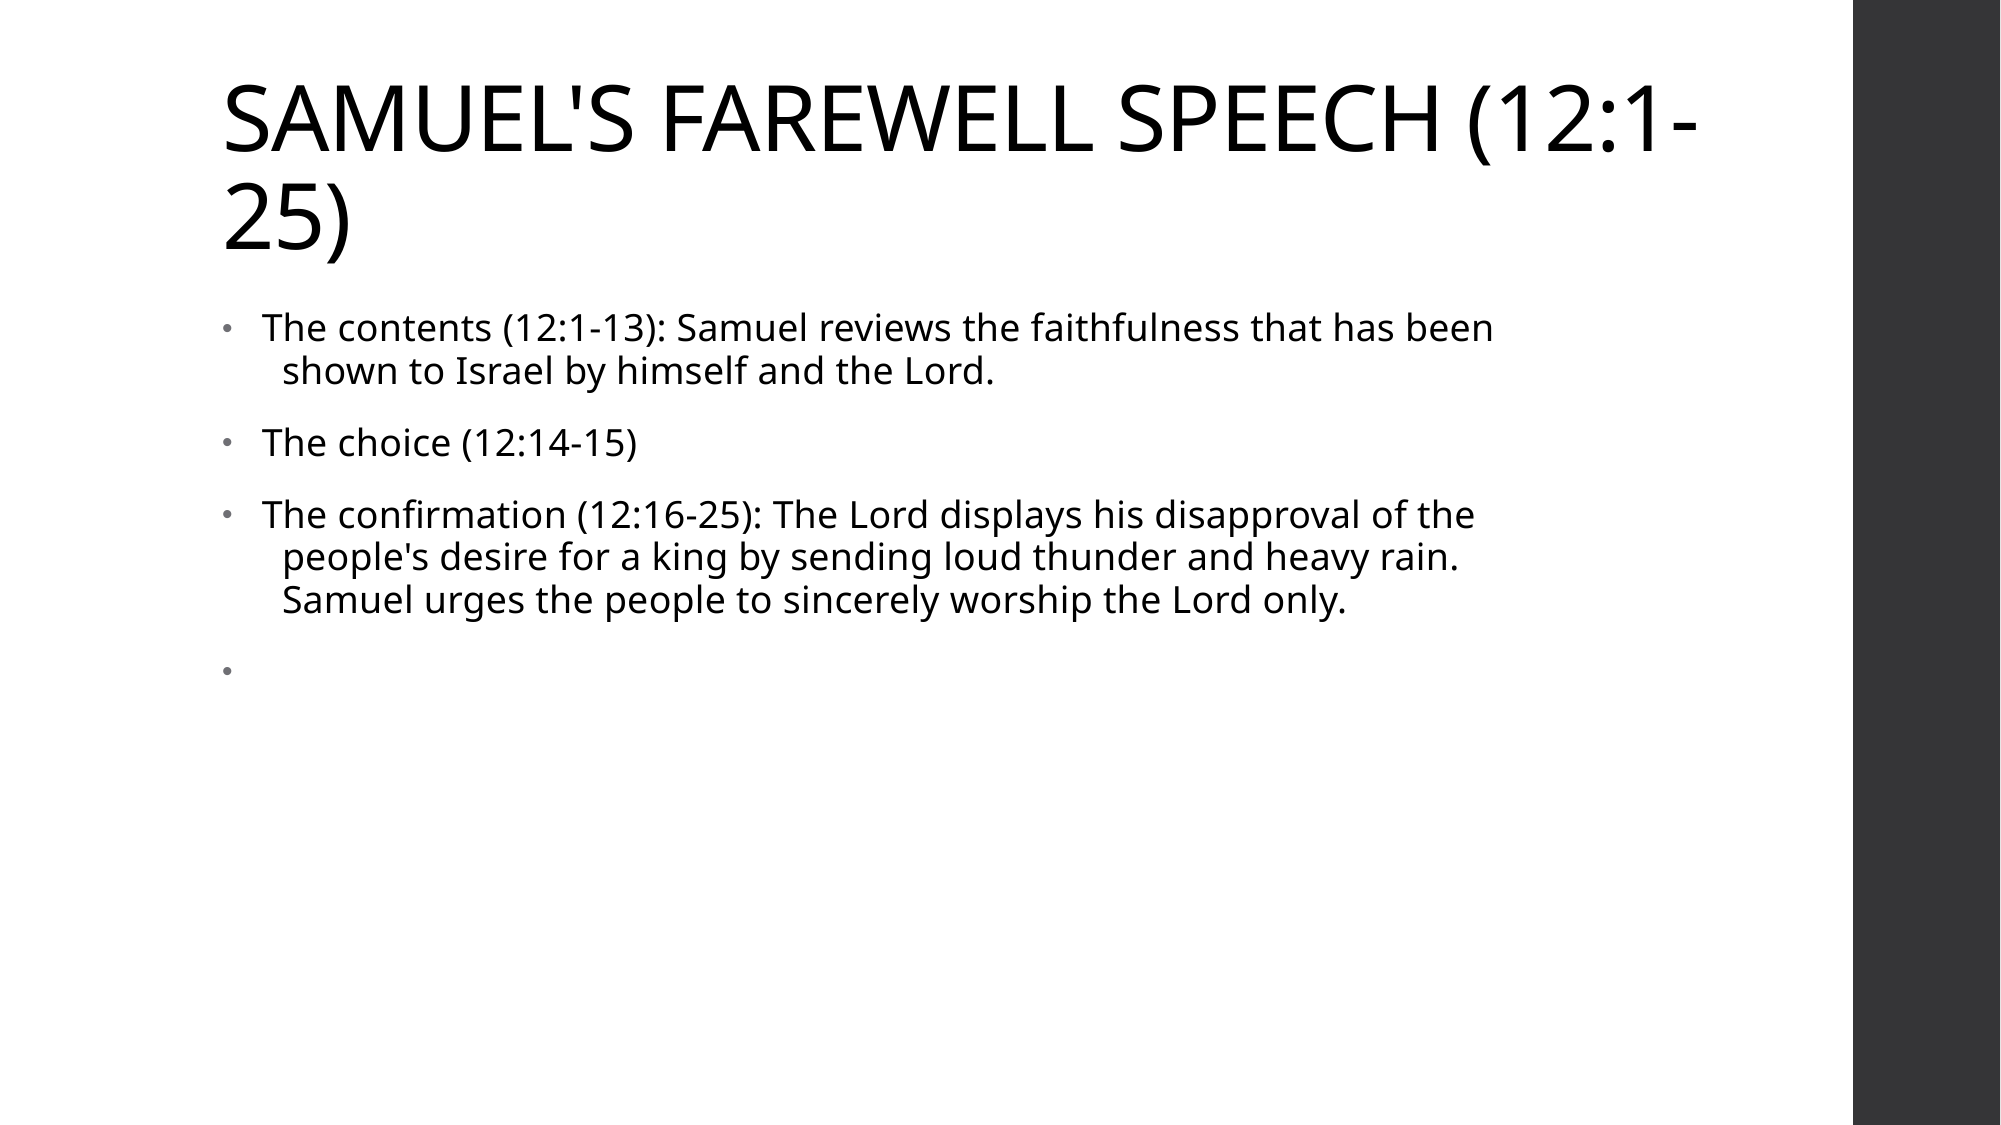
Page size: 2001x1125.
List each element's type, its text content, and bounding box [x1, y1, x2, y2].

title SAMUEL'S FAREWELL SPEECH (12:1-25) [206, 60, 1797, 278]
list The contents (12:1-13): Samuel reviews the faithfulness that has been shown to Israel by himself and the Lord. The choice (12:14-15) The confirmation (12:16-25): The Lord displays his disapproval of the people's desire for a king by sending loud thunder and heavy rain. Samuel urges the people to sincerely worship the Lord only. [206, 299, 1617, 1014]
